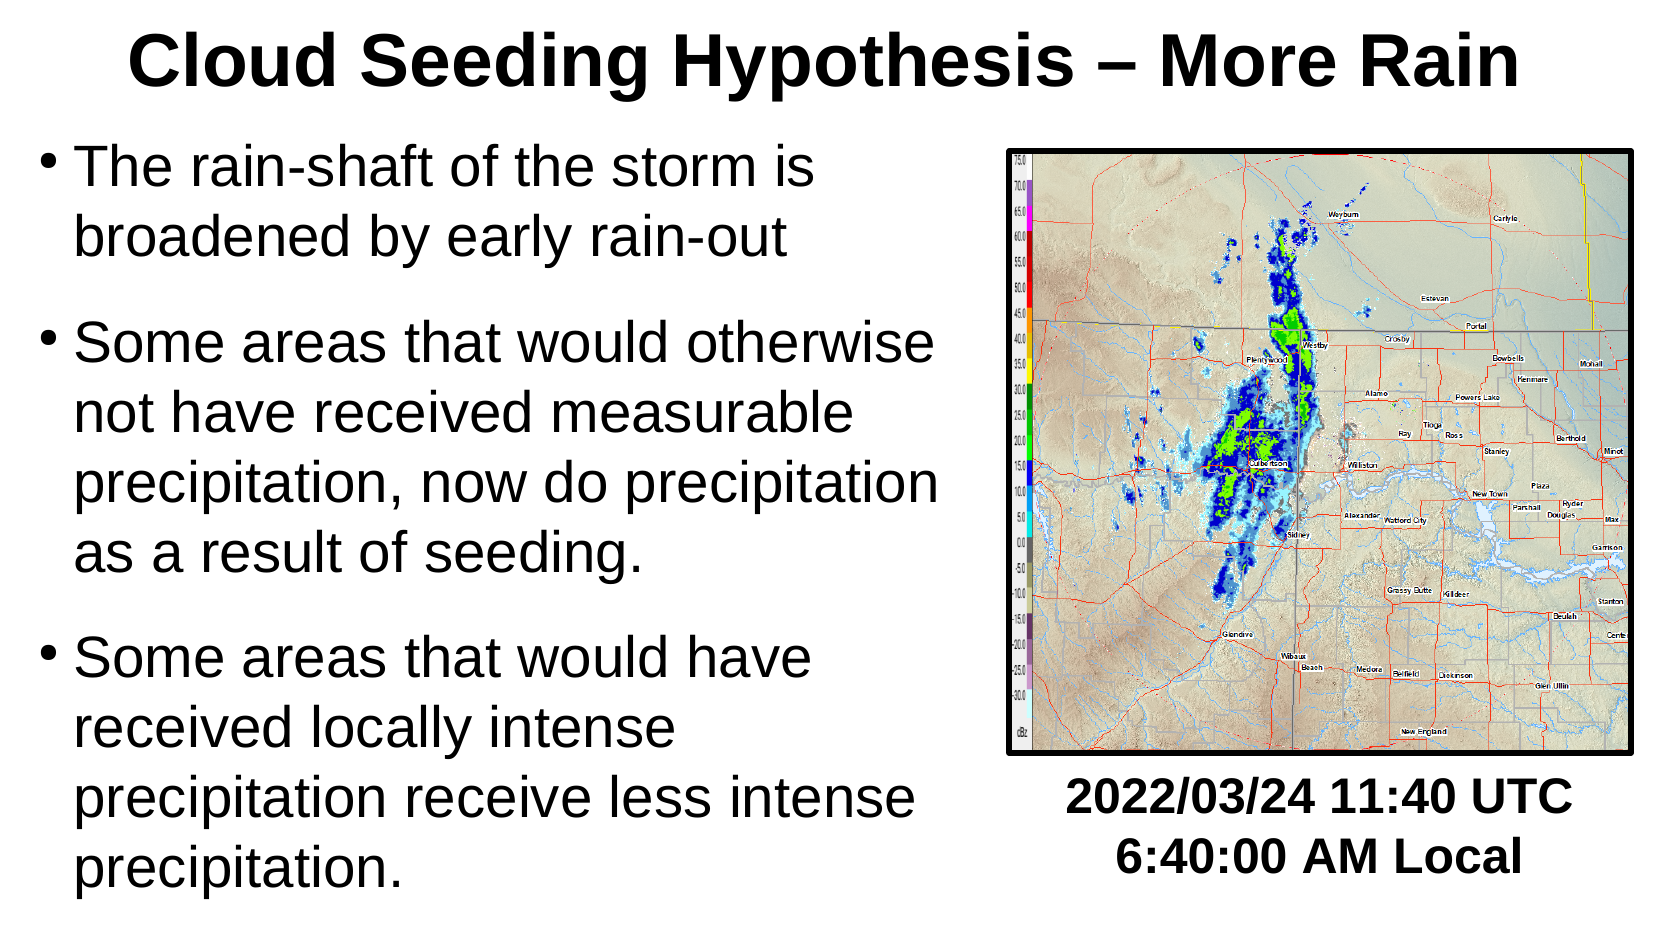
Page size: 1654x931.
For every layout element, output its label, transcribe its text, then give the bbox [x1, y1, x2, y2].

text_box The rain-shaft of the storm is broadened by early rain-out Some areas that would otherwise not have received measurable precipitation, now do precipitation as a result of seeding. Some areas that would have received locally intense precipitation receive less intense precipitation. [4, 120, 976, 908]
title Cloud Seeding Hypothesis – More Rain [0, 5, 1654, 107]
picture [1012, 154, 1628, 751]
text_box 2022/03/24 11:40 UTC 6:40:00 AM Local [1000, 762, 1639, 901]
